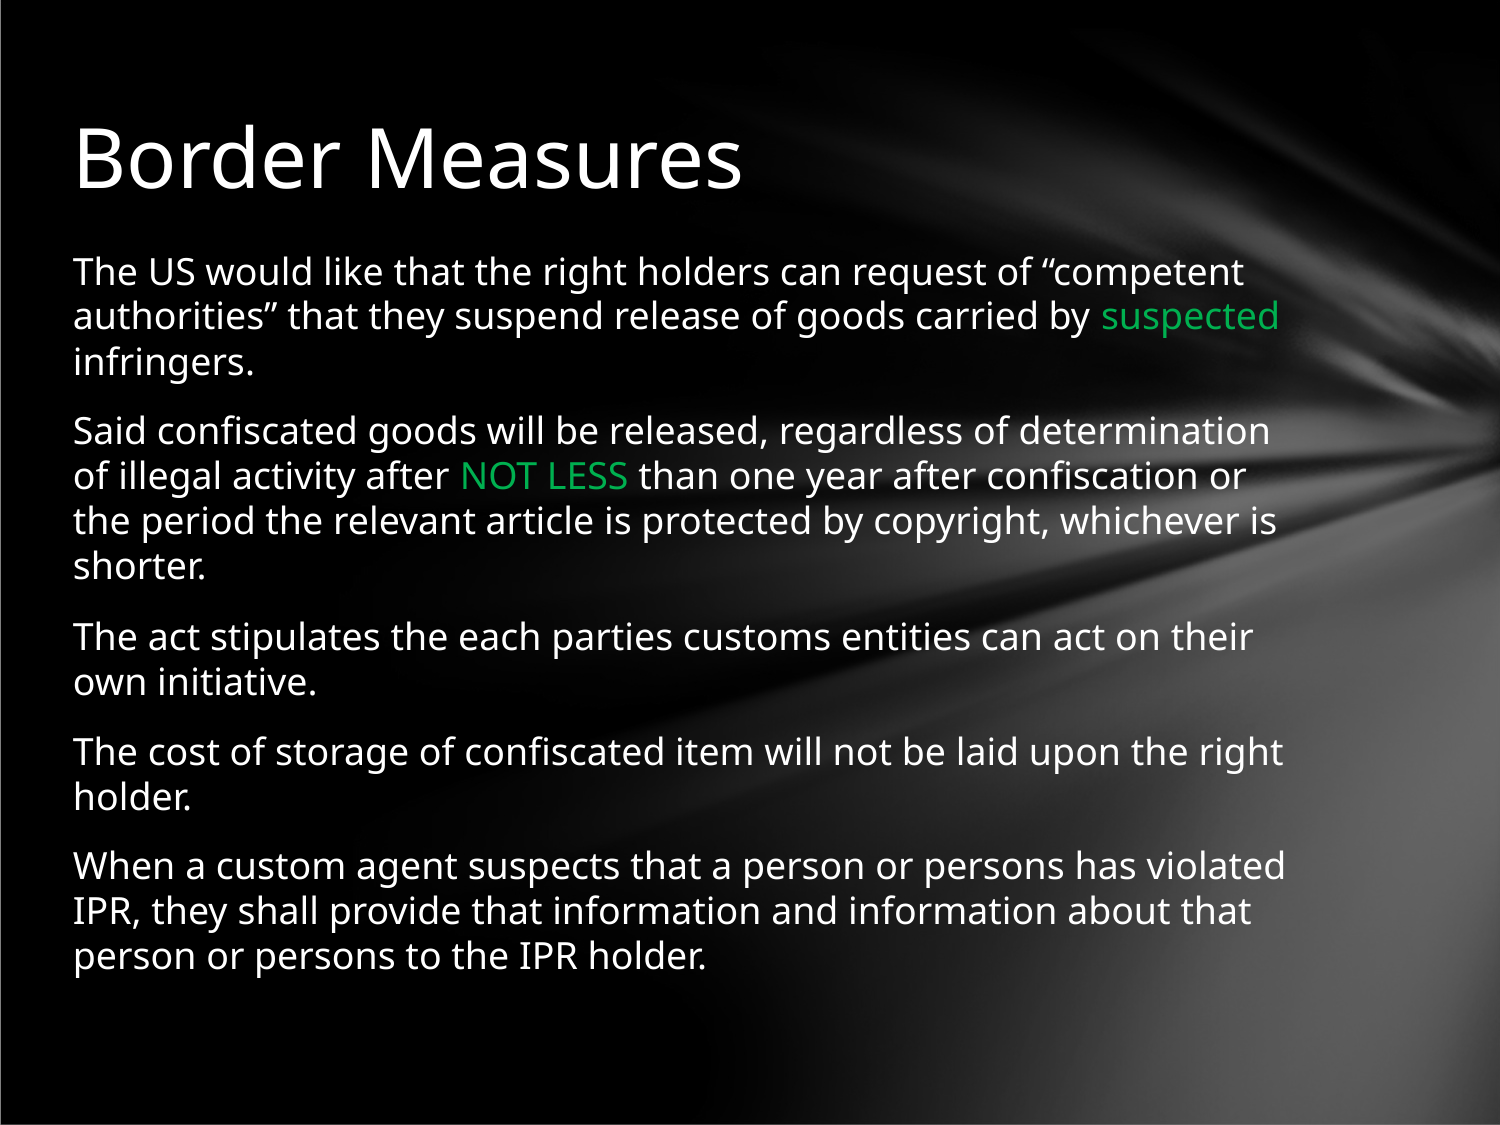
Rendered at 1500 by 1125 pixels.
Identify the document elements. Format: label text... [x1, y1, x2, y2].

title Border Measures [57, 37, 1318, 213]
picture [0, 0, 1500, 1125]
list The US would like that the right holders can request of “competent authorities” that they suspend release of goods carried by suspected infringers. Said confiscated goods will be released, regardless of determination of illegal activity after NOT LESS than one year after confiscation or the period the relevant article is protected by copyright, whichever is shorter. The act stipulates the each parties customs entities can act on their own initiative. The cost of storage of confiscated item will not be laid upon the right holder. When a custom agent suspects that a person or persons has violated IPR, they shall provide that information and information about that person or persons to the IPR holder. [57, 240, 1318, 1016]
